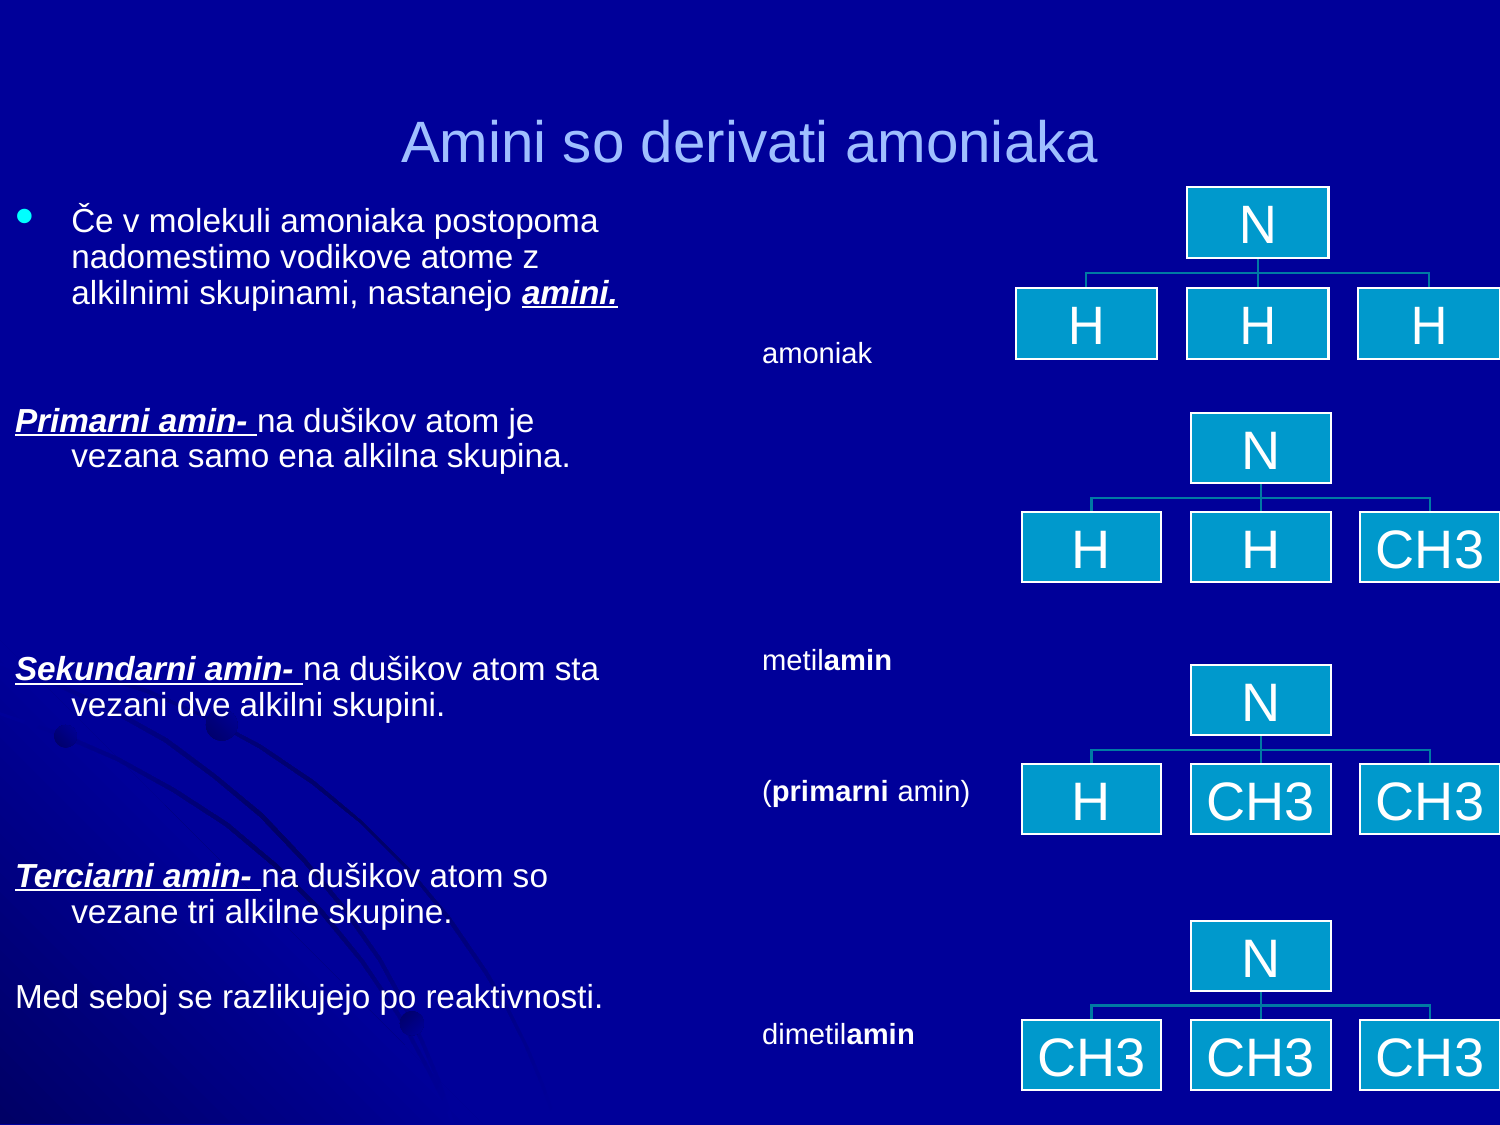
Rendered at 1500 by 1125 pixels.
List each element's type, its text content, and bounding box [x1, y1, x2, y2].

text_box H [1021, 512, 1162, 583]
text_box CH3 [1190, 1020, 1331, 1091]
text_box CH3 [1360, 1020, 1500, 1091]
text_box H [1021, 764, 1162, 835]
list Če v molekuli amoniaka postopoma nadomestimo vodikove atome z alkilnimi skupinami, nastanejo amini. Primarni amin- na dušikov atom je vezana samo ena alkilna skupina. Sekundarni amin- na dušikov atom sta vezani dve alkilni skupini. Terciarni amin- na dušikov atom so vezane tri alkilne skupine. Med seboj se razlikujejo po reaktivnosti. [0, 196, 663, 1094]
text_box CH3 [1021, 1020, 1162, 1091]
list amoniak metilamin (primarni amin) dimetilamin (sekundarni amin) trimetilamin (terciarni amin) [690, 196, 999, 1125]
title Amini so derivati amoniaka [75, 45, 1425, 233]
text_box N [1190, 664, 1331, 735]
text_box H [1358, 287, 1500, 359]
text_box CH3 [1360, 764, 1500, 835]
text_box H [1186, 287, 1329, 359]
text_box N [1186, 187, 1329, 259]
text_box N [1190, 920, 1331, 991]
text_box N [1190, 412, 1331, 483]
text_box H [1190, 512, 1331, 583]
text_box CH3 [1360, 512, 1500, 583]
text_box H [1015, 287, 1158, 359]
text_box CH3 [1190, 764, 1331, 835]
